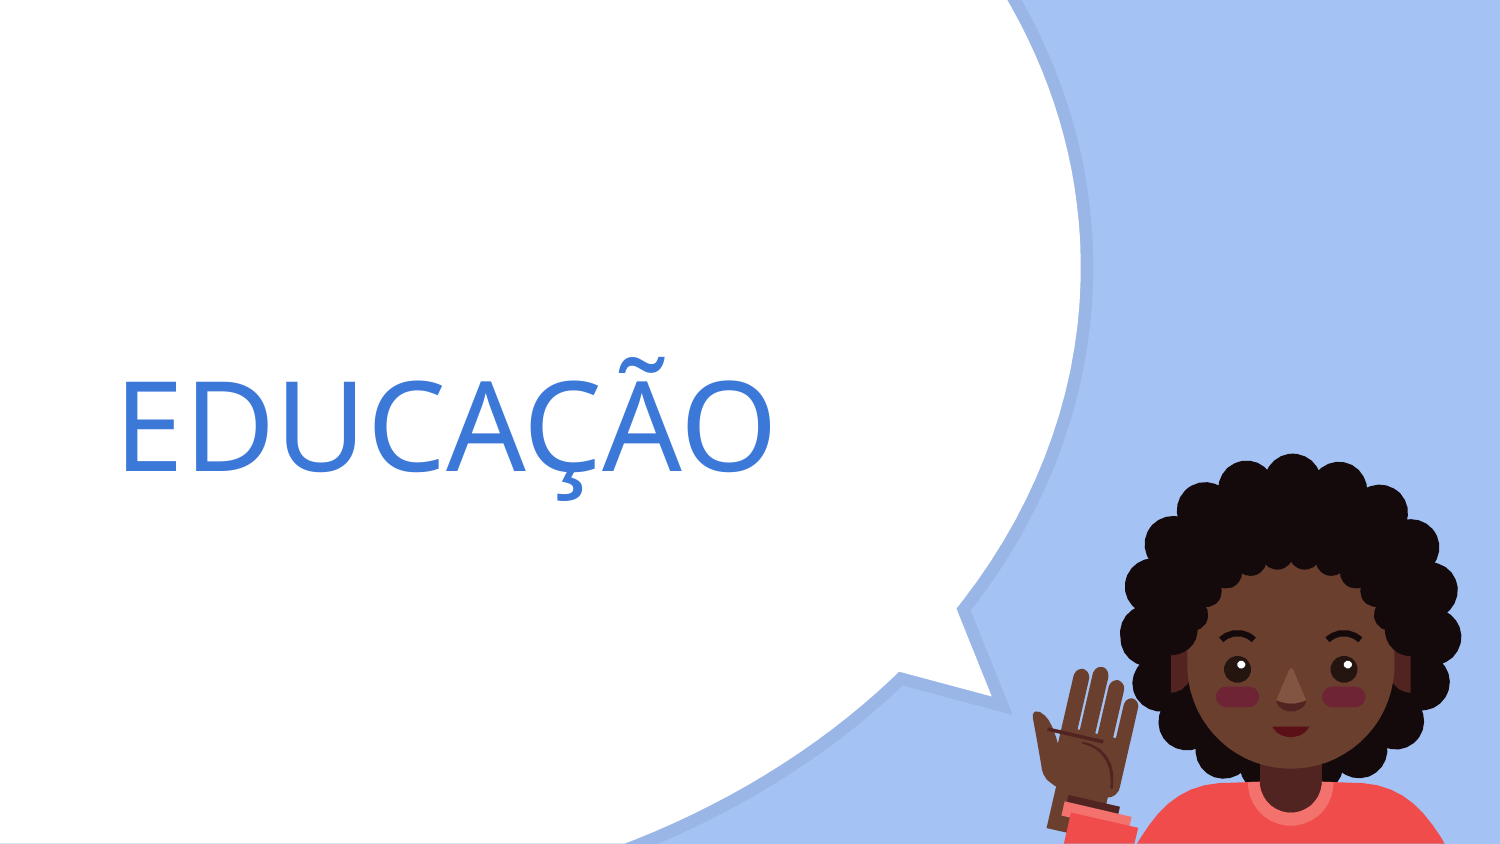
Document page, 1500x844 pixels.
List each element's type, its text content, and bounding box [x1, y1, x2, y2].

title EDUCAÇÃO [99, 326, 977, 517]
text_box [1032, 453, 1462, 844]
